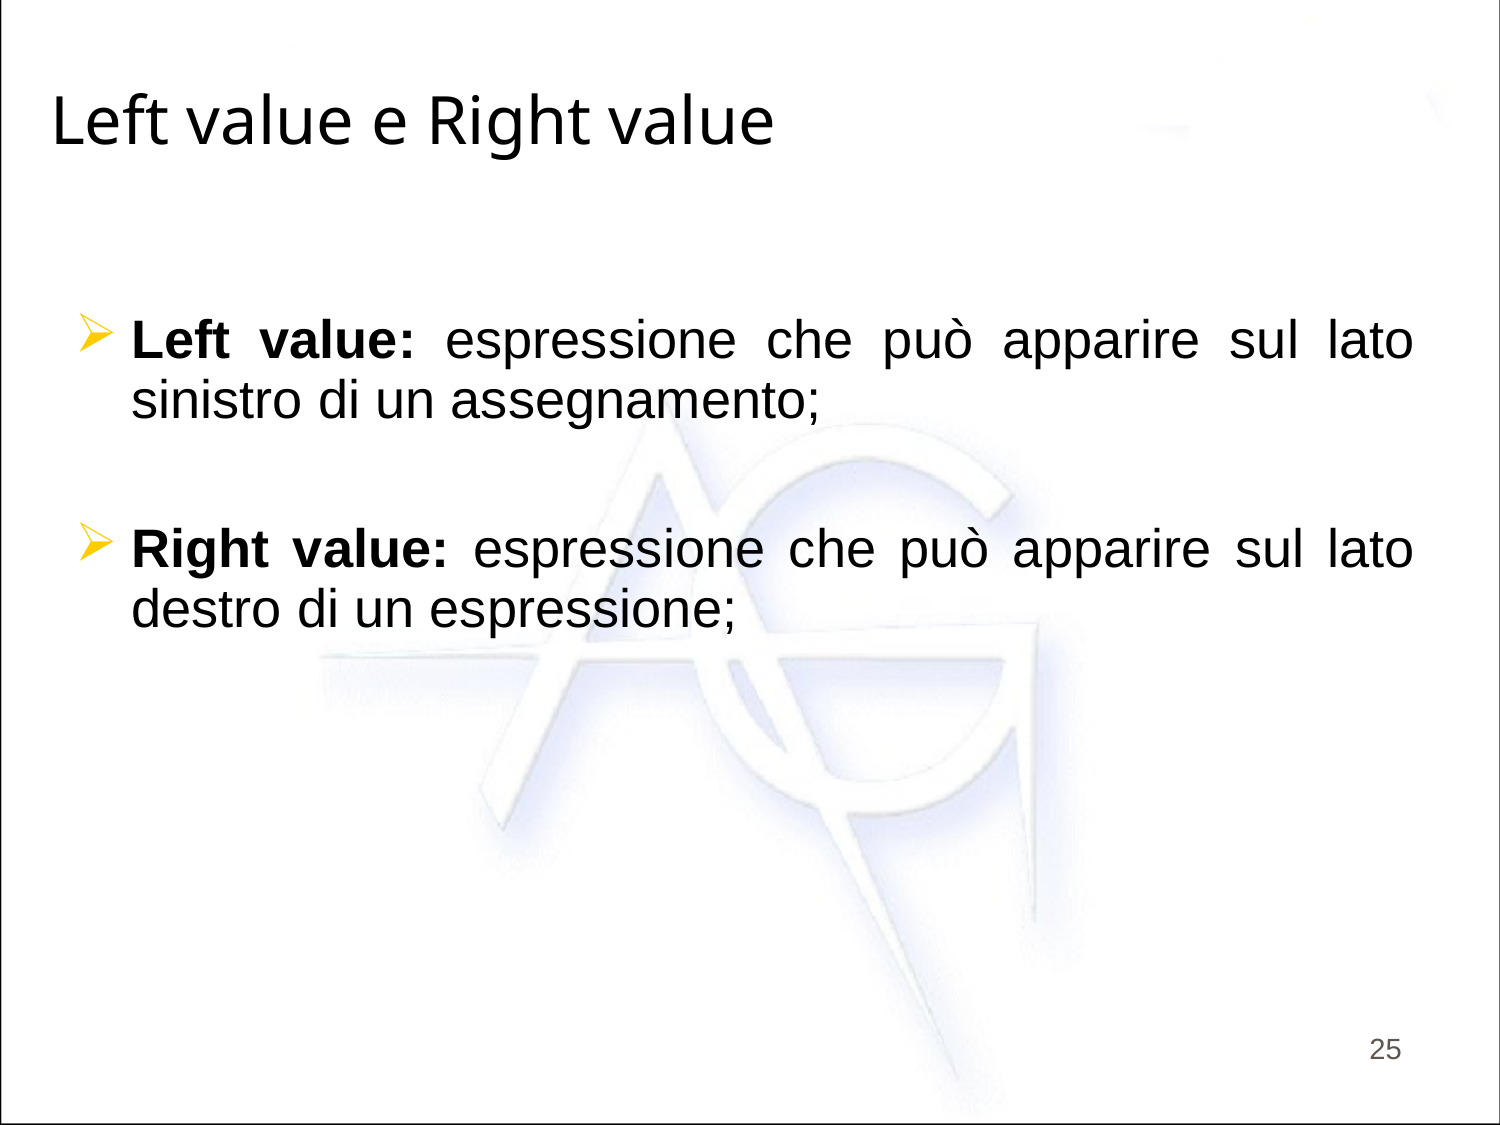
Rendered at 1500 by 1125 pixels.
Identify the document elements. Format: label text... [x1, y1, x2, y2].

picture [0, 0, 1500, 1125]
title Left value e Right value [49, 7, 1438, 231]
list Left value: espressione che può apparire sul lato sinistro di un assegnamento; Right value: espressione che può apparire sul lato destro di un espressione; [74, 309, 1417, 1038]
